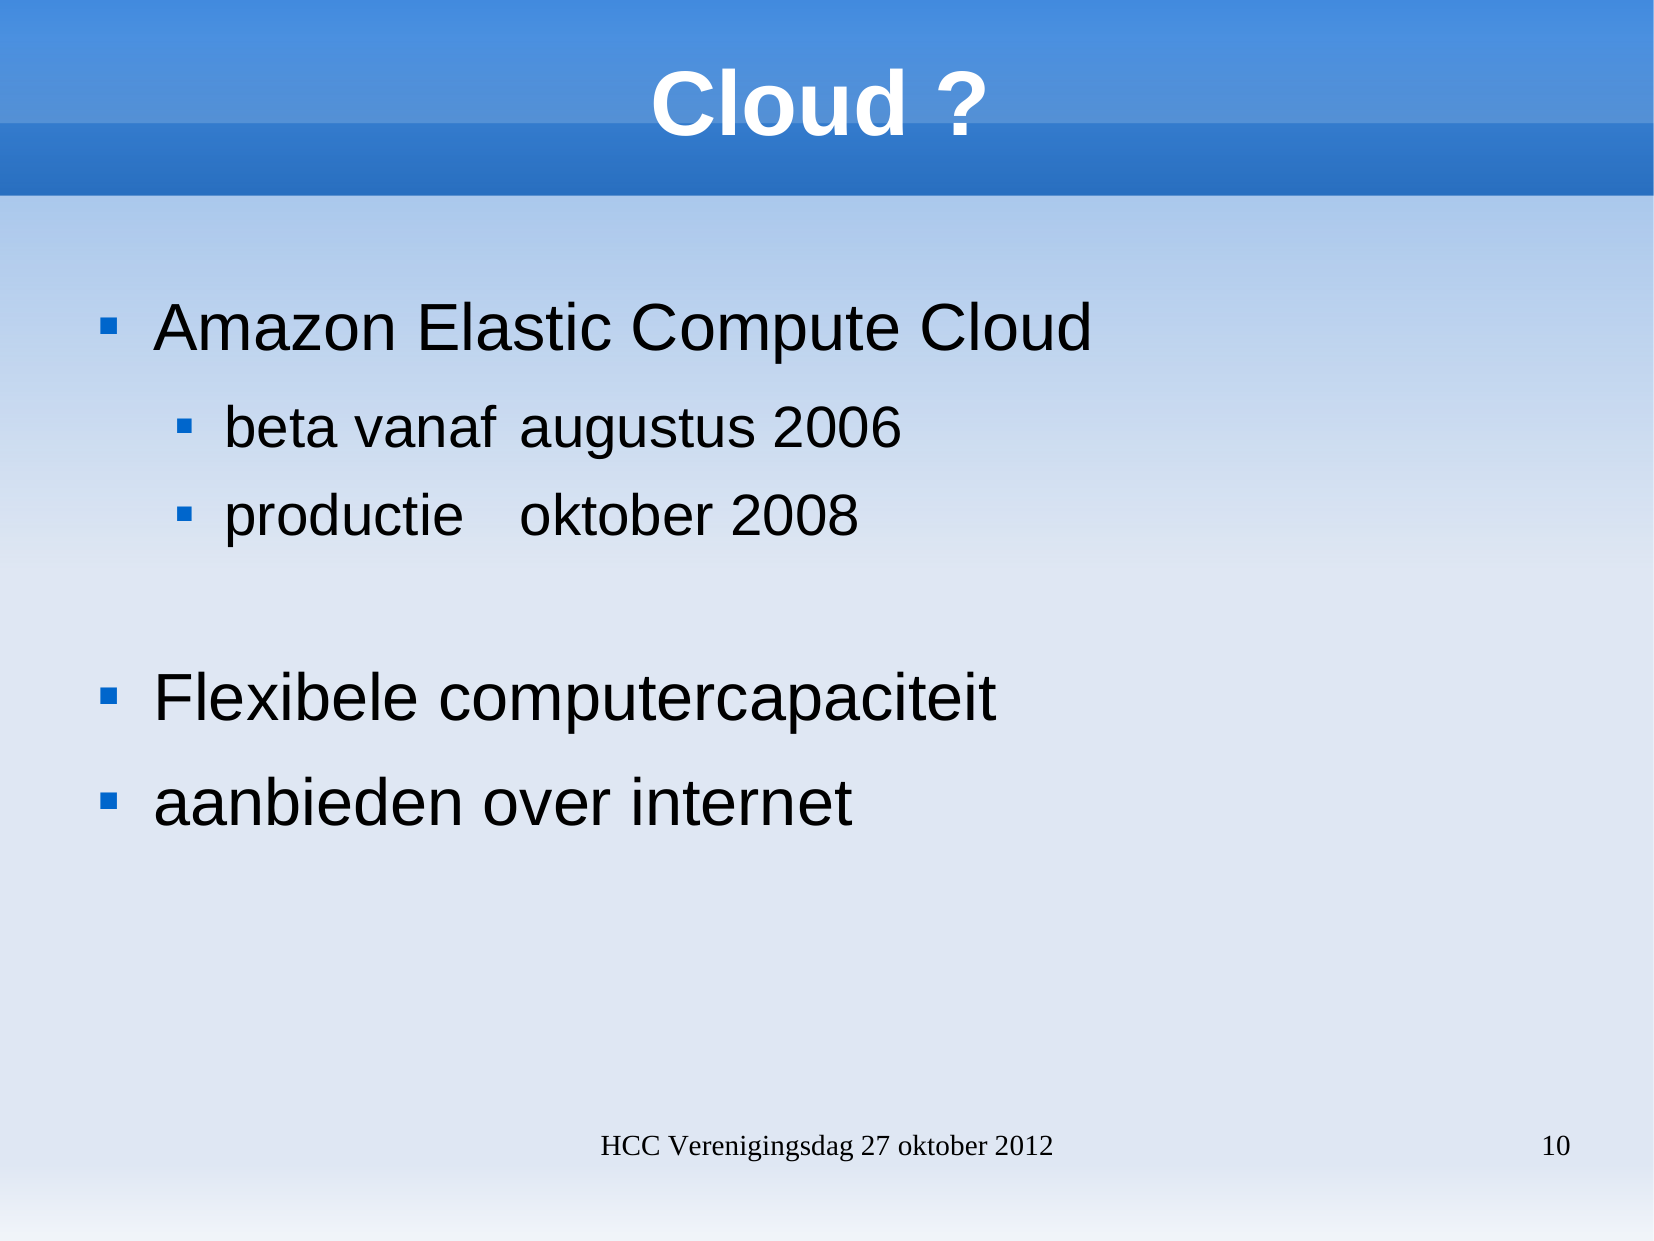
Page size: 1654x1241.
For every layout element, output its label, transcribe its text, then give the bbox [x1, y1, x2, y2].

title Cloud ? [76, 7, 1565, 200]
picture [0, 0, 1654, 1241]
list Amazon Elastic Compute Cloud beta vanaf augustus 2006 productie oktober 2008 Flexibele computercapaciteit aanbieden over internet [82, 290, 1571, 1094]
